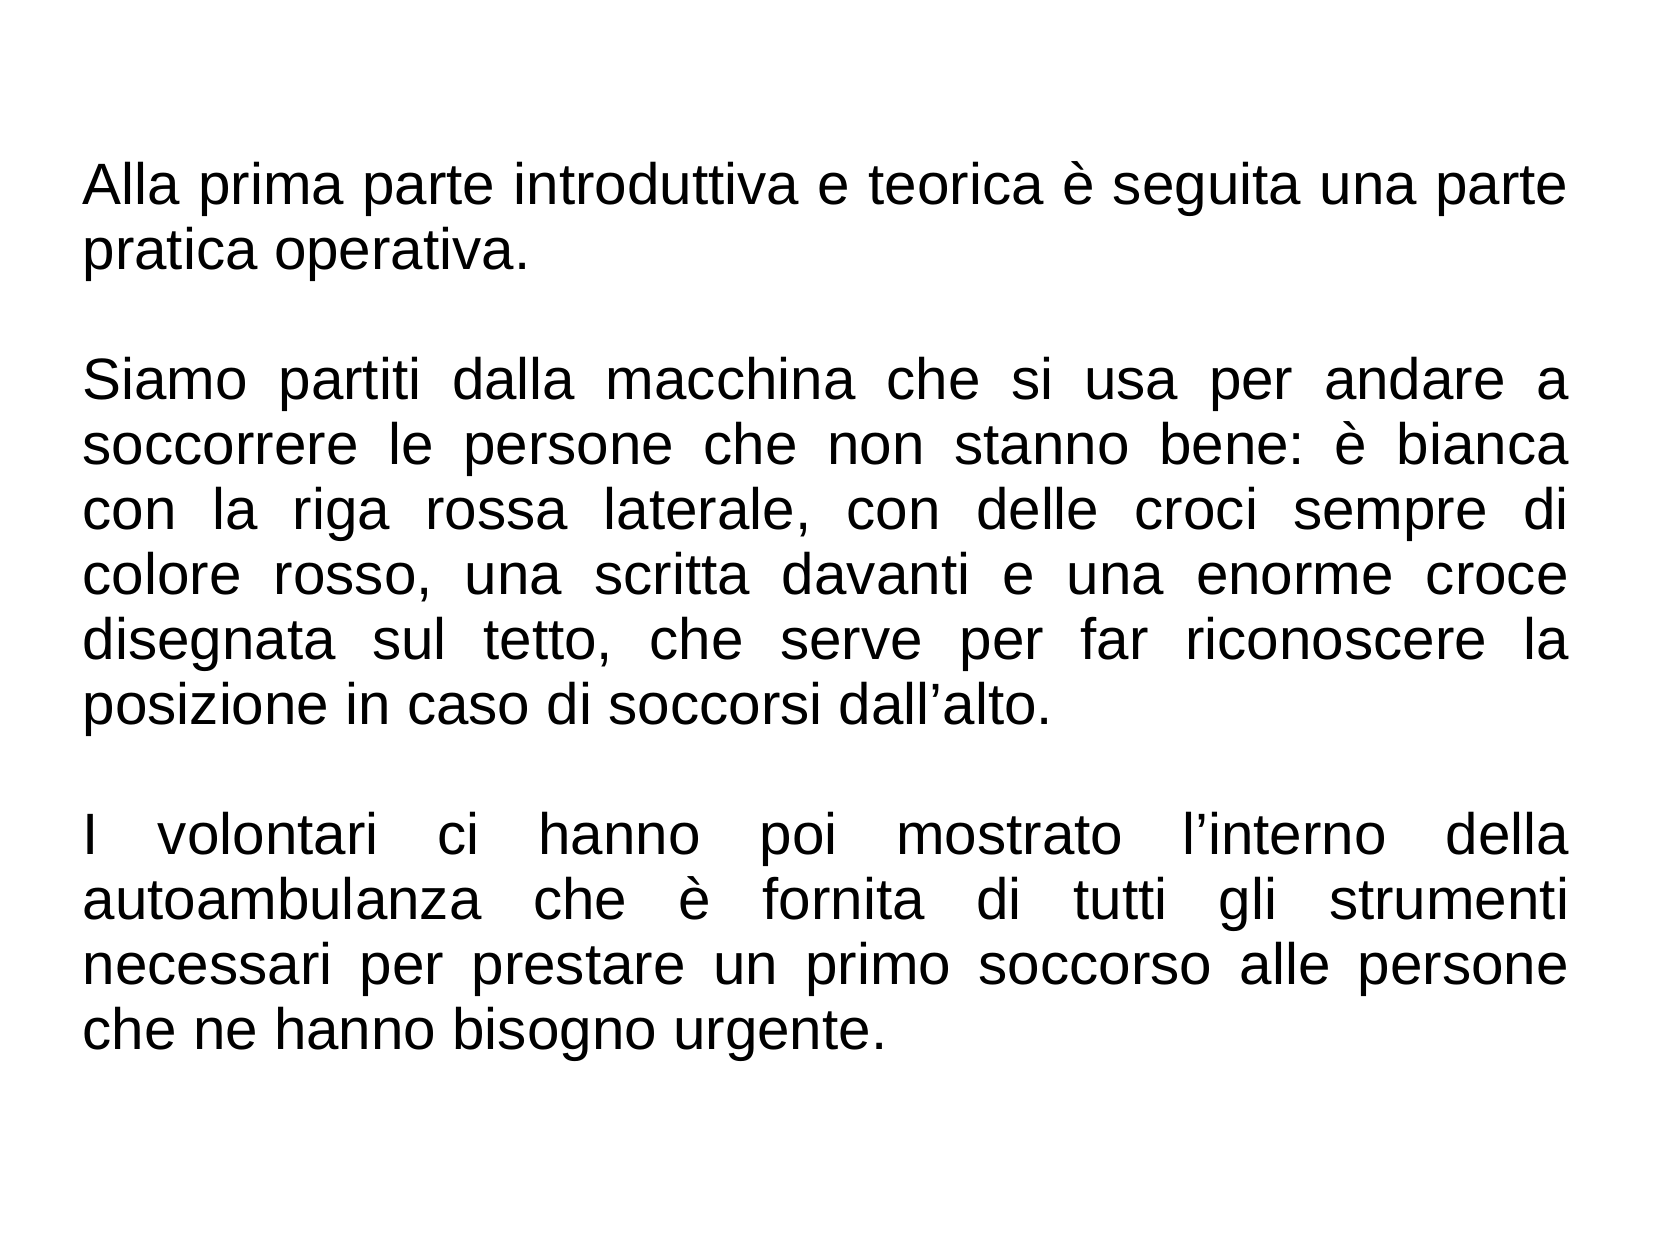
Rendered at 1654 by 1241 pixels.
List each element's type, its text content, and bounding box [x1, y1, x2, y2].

subtitle Alla prima parte introduttiva e teorica è seguita una parte pratica operativa. Siamo partiti dalla macchina che si usa per andare a soccorrere le persone che non stanno bene: è bianca con la riga rossa laterale, con delle croci sempre di colore rosso, una scritta davanti e una enorme croce disegnata sul tetto, che serve per far riconoscere la posizione in caso di soccorsi dall’alto. I volontari ci hanno poi mostrato l’interno della autoambulanza che è fornita di tutti gli strumenti necessari per prestare un primo soccorso alle persone che ne hanno bisogno urgente. [82, 126, 1571, 1087]
